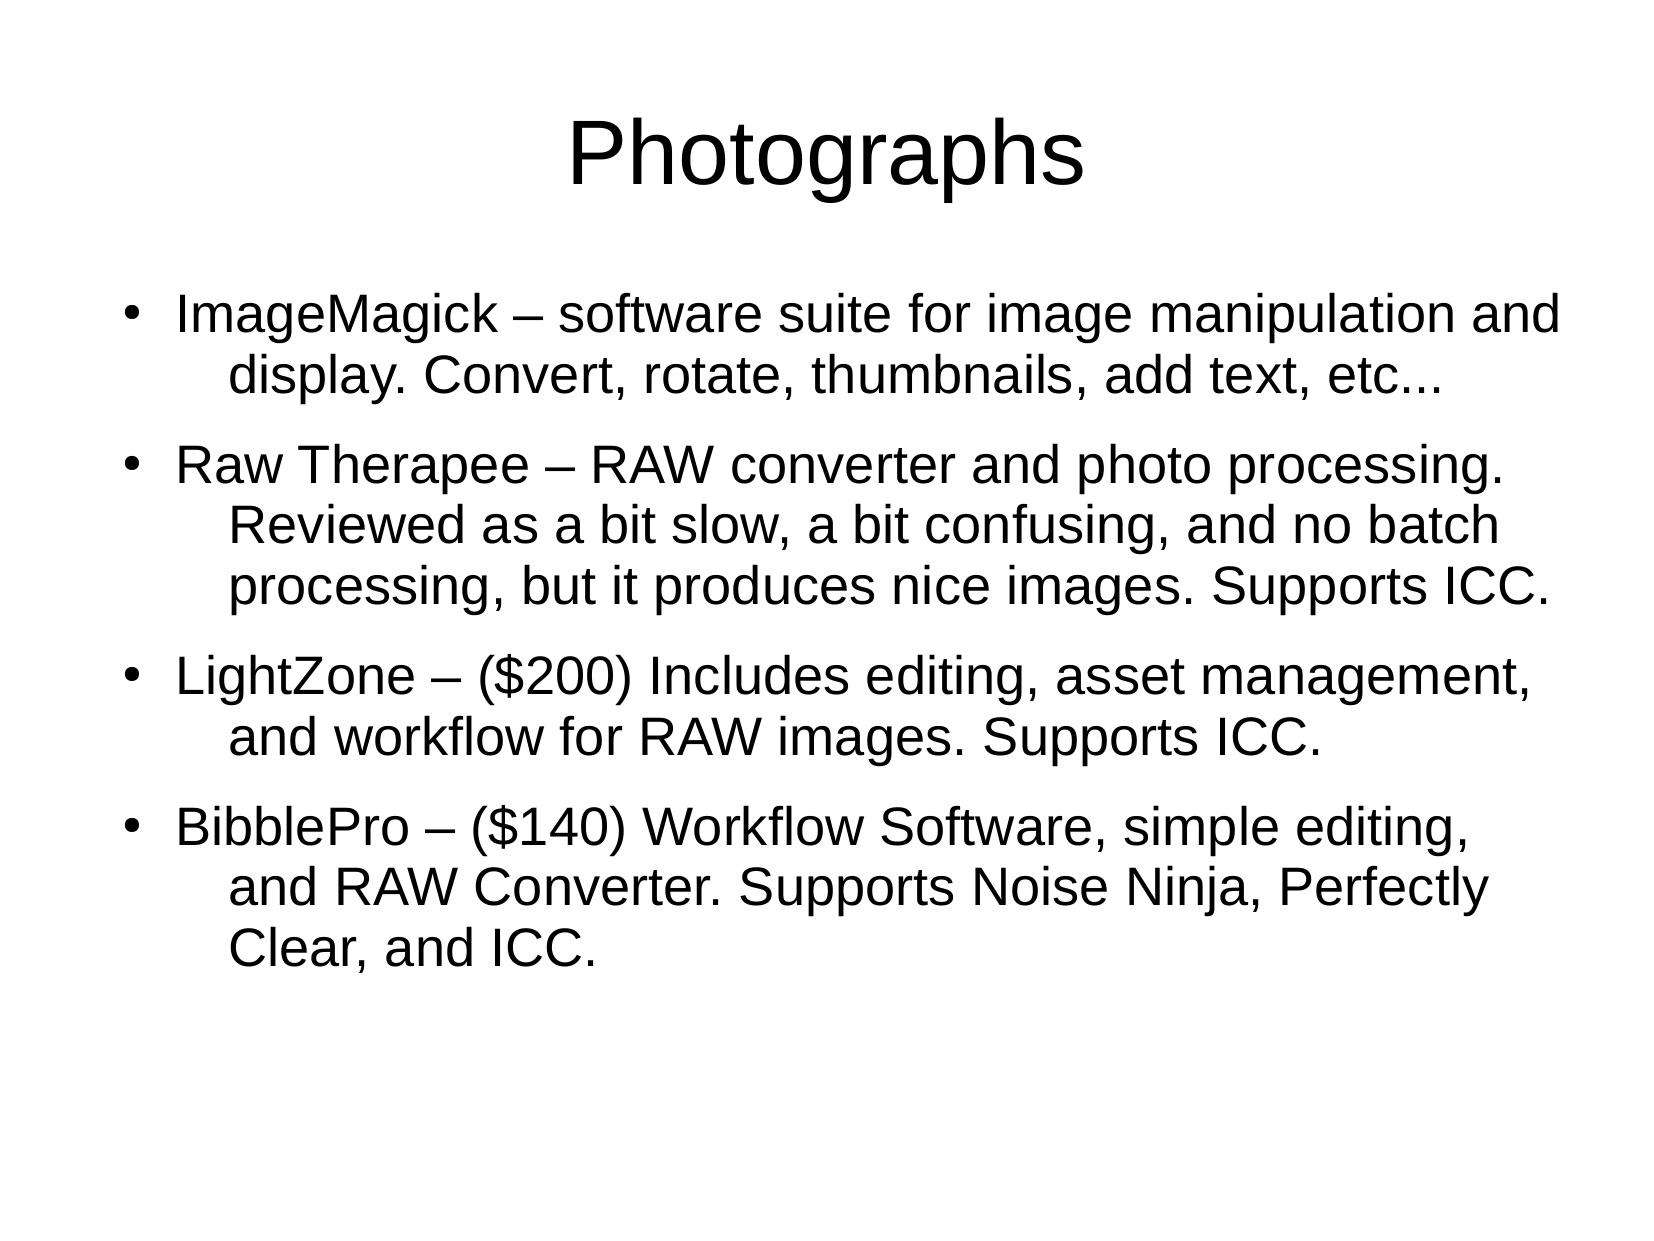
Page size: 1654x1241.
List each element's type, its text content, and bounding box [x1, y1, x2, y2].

title Photographs [82, 56, 1571, 250]
list ImageMagick – software suite for image manipulation and display. Convert, rotate, thumbnails, add text, etc... Raw Therapee – RAW converter and photo processing. Reviewed as a bit slow, a bit confusing, and no batch processing, but it produces nice images. Supports ICC. LightZone – ($200) Includes editing, asset management, and workflow for RAW images. Supports ICC. BibblePro – ($140) Workflow Software, simple editing, and RAW Converter. Supports Noise Ninja, Perfectly Clear, and ICC. [86, 283, 1576, 1142]
